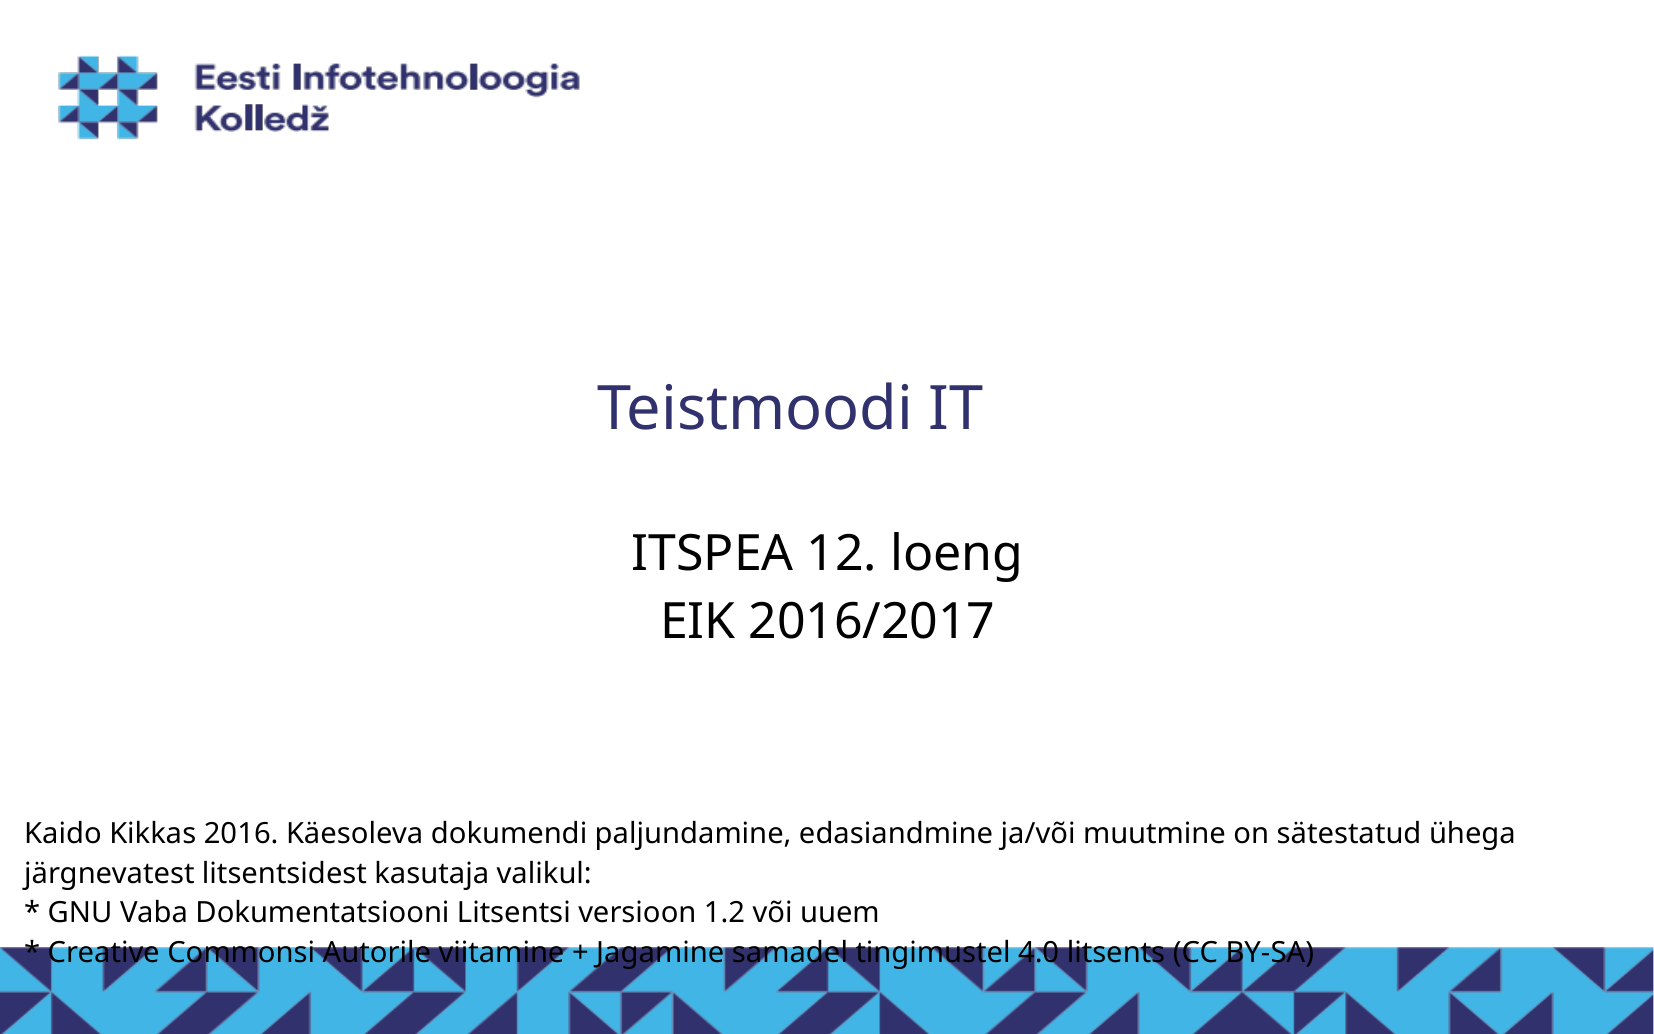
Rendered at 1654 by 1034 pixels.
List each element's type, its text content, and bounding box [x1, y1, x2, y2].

title Teistmoodi IT [222, 319, 1359, 493]
text_box Kaido Kikkas 2016. Käesoleva dokumendi paljundamine, edasiandmine ja/või muutmine on sätestatud ühega järgnevatest litsentsidest kasutaja valikul: * GNU Vaba Dokumentatsiooni Litsentsi versioon 1.2 või uuem * Creative Commonsi Autorile viitamine + Jagamine samadel tingimustel 4.0 litsents (CC BY-SA) [9, 804, 1548, 957]
subtitle ITSPEA 12. loeng EIK 2016/2017 [259, 518, 1396, 651]
